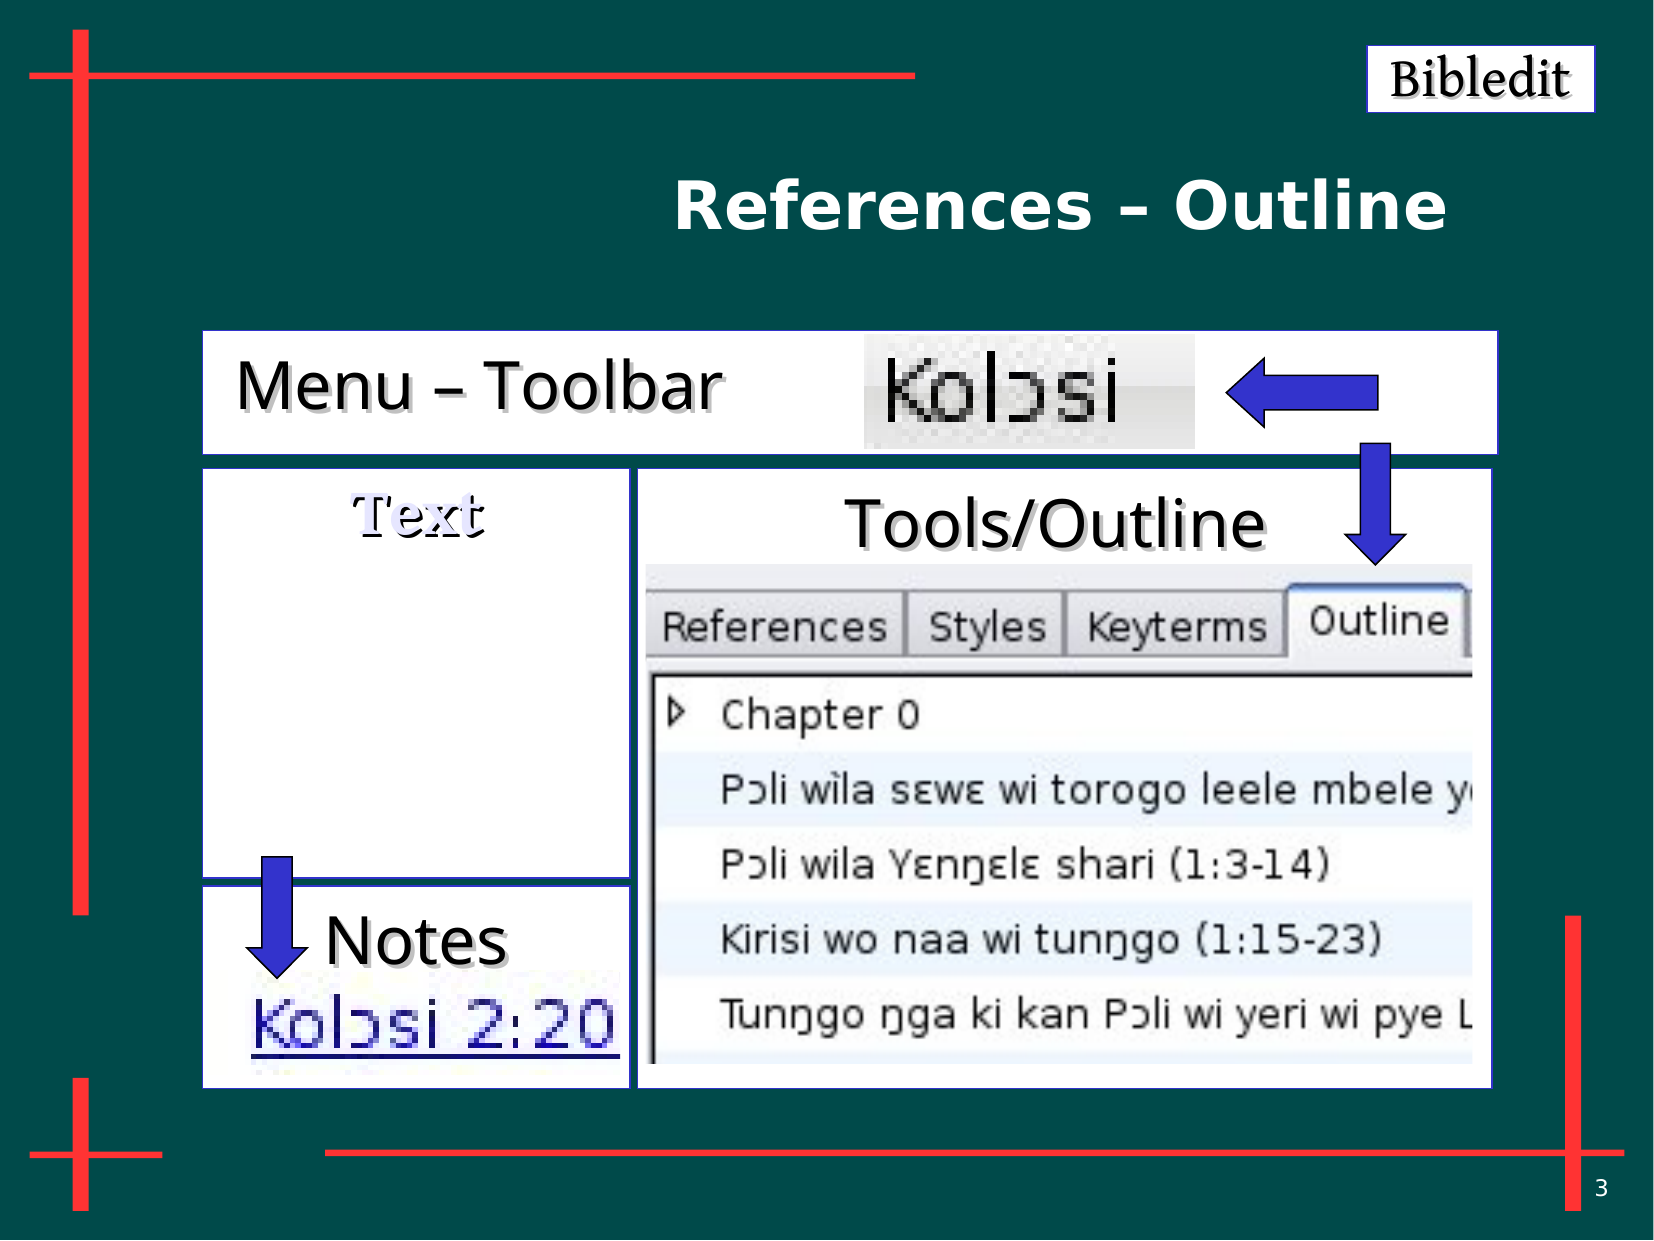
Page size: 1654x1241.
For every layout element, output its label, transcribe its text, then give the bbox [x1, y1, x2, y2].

text_box [1226, 358, 1378, 428]
text_box Text [202, 468, 631, 878]
text_box Notes [202, 885, 630, 1089]
text_box Menu – Toolbar [202, 330, 1498, 455]
text_box Tools/Outline [637, 468, 1493, 1089]
picture [206, 970, 621, 1075]
picture [645, 564, 1473, 1064]
text_box Bibledit [1367, 45, 1595, 113]
title References – Outline [564, 68, 1558, 344]
text_box [246, 856, 308, 979]
text_box [1345, 443, 1406, 565]
picture [864, 334, 1195, 449]
